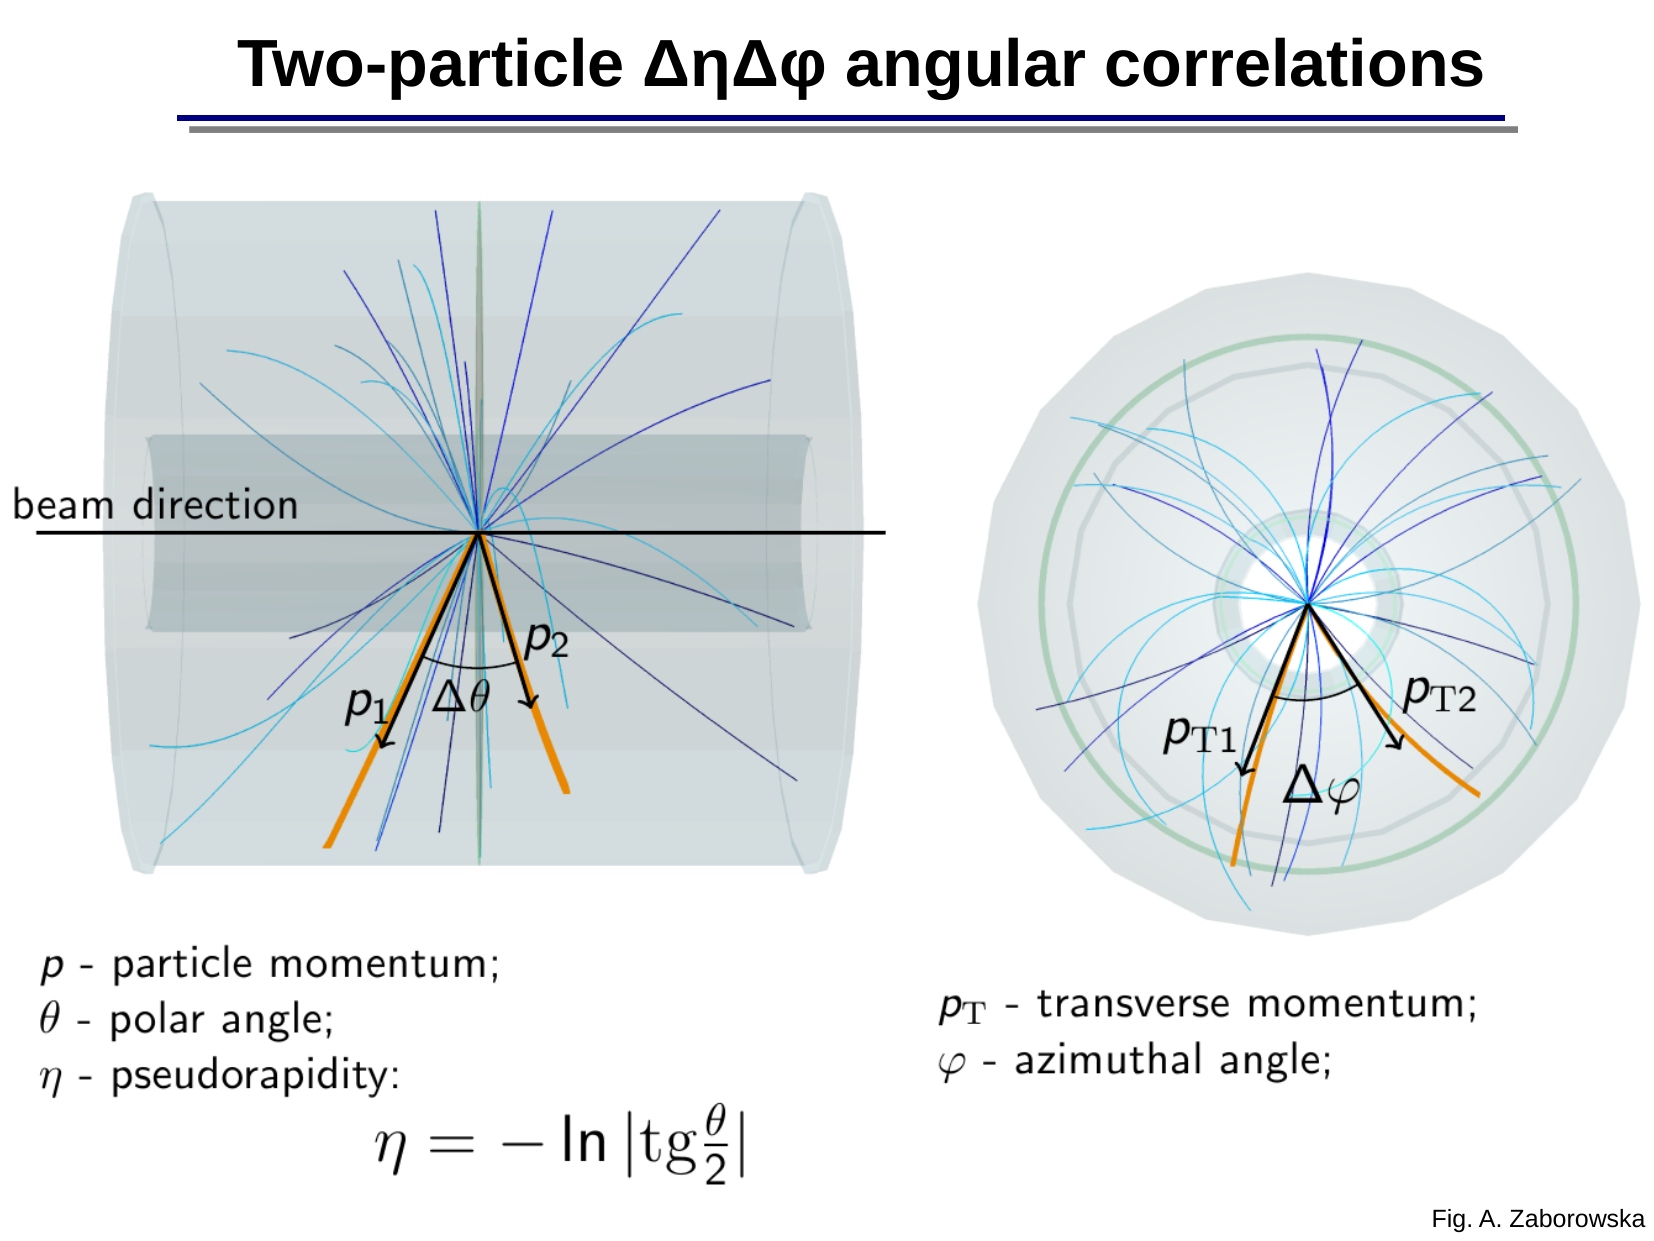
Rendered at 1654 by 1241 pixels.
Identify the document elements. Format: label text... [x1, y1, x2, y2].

text_box Fig. A. Zaborowska [1416, 1197, 1653, 1241]
picture [2, 190, 1653, 1192]
title Two-particle ΔηΔφ angular correlations [0, 0, 1653, 169]
